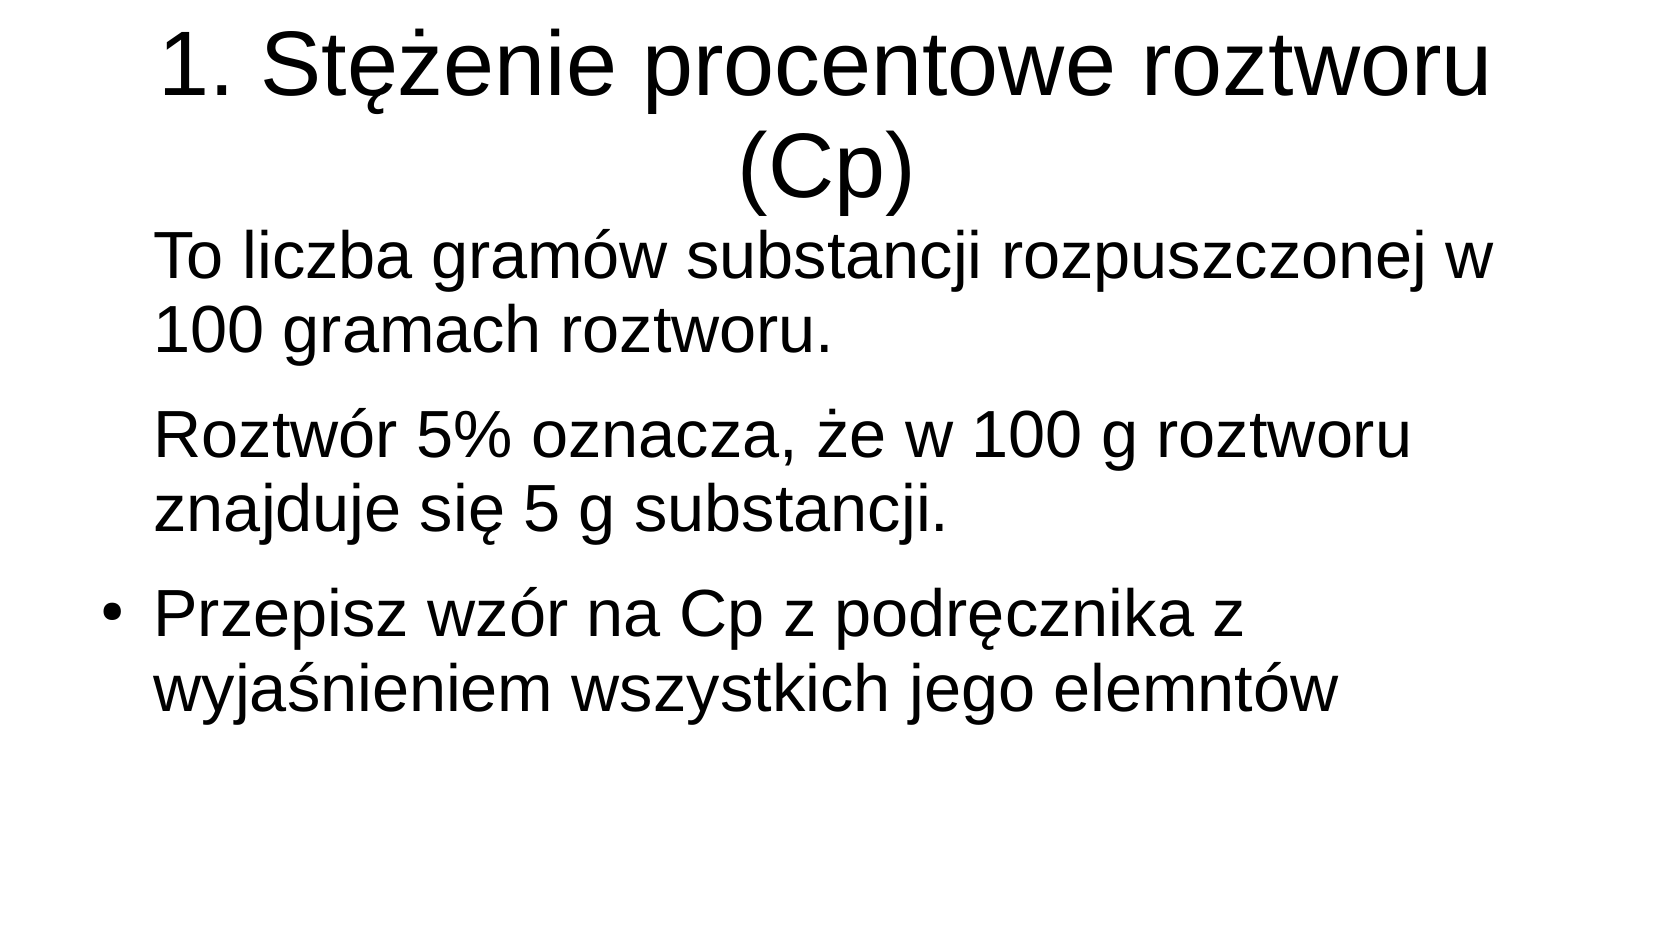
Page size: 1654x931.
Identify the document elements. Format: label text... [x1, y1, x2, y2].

list To liczba gramów substancji rozpuszczonej w 100 gramach roztworu. Roztwór 5% oznacza, że w 100 g roztworu znajduje się 5 g substancji. Przepisz wzór na Cp z podręcznika z wyjaśnieniem wszystkich jego elemntów [82, 217, 1571, 758]
title 1. Stężenie procentowe roztworu (Cp) [82, 12, 1571, 217]
